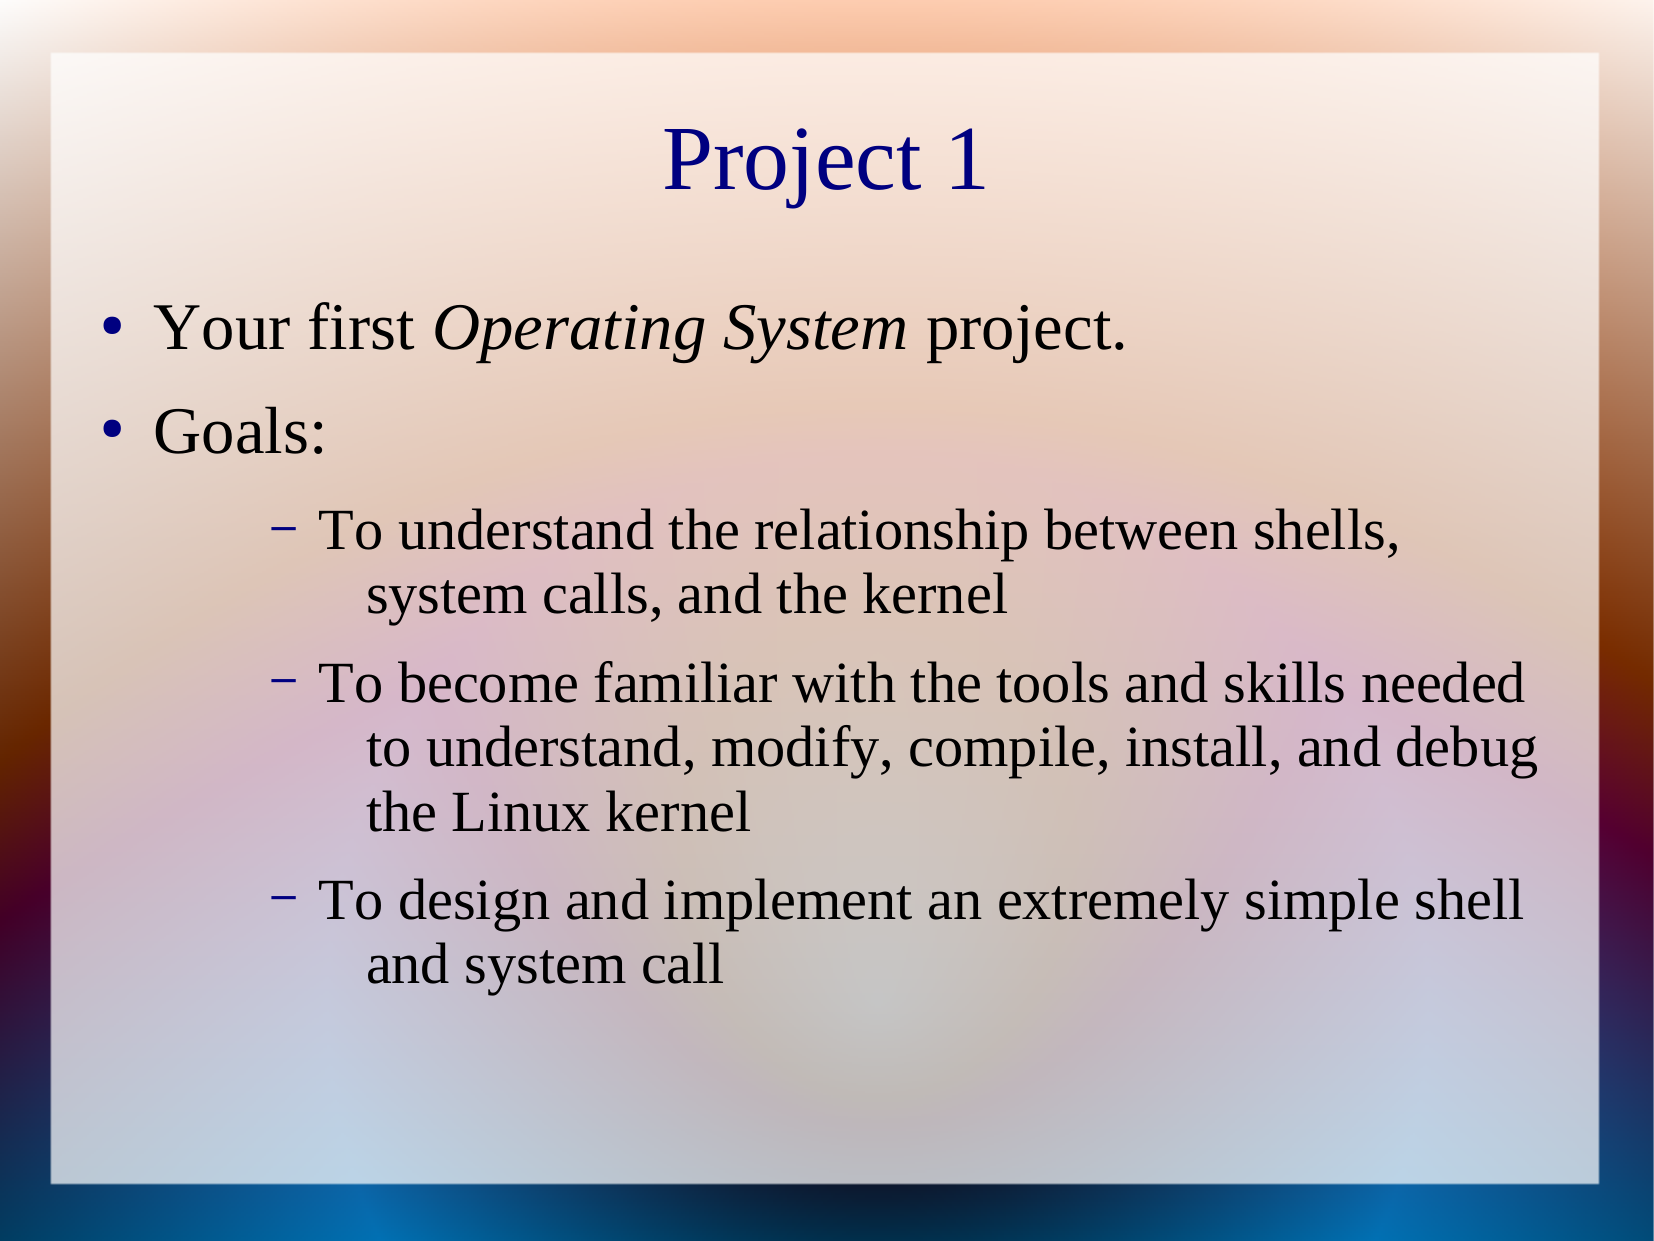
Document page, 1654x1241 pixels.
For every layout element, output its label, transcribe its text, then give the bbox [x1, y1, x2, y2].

title Project 1 [82, 55, 1571, 263]
picture [0, 0, 1654, 1241]
list Your first Operating System project. Goals: To understand the relationship between shells, system calls, and the kernel To become familiar with the tools and skills needed to understand, modify, compile, install, and debug the Linux kernel To design and implement an extremely simple shell and system call [82, 290, 1571, 1034]
